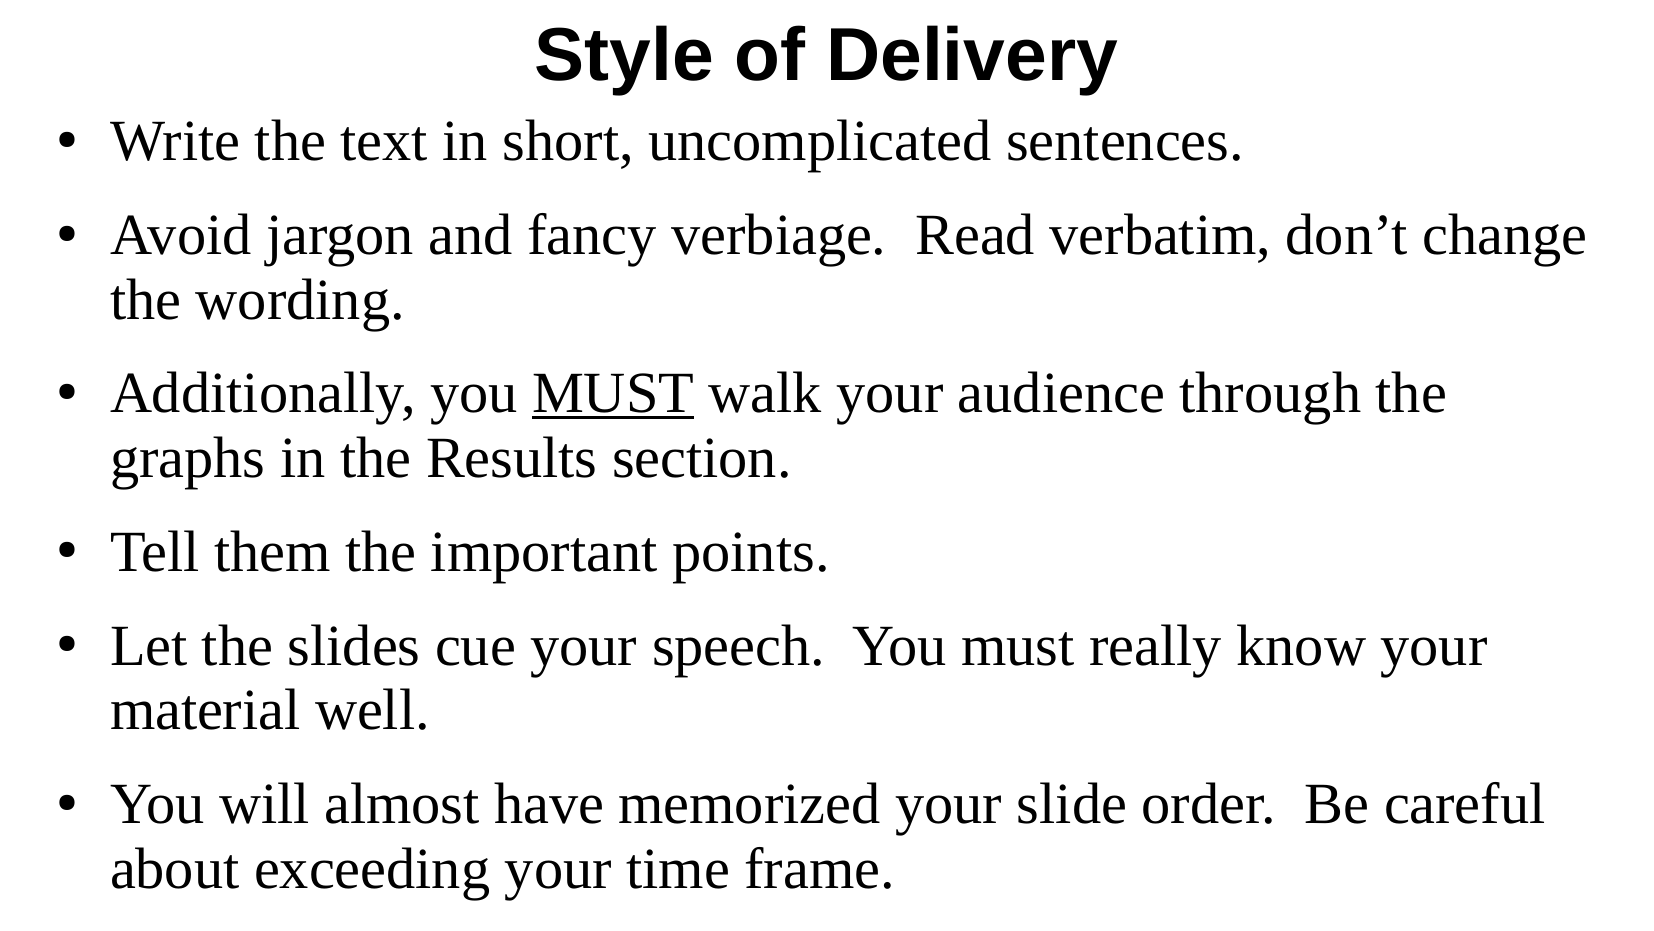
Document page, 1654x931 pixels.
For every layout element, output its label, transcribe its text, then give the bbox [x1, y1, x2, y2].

list Write the text in short, uncomplicated sentences. Avoid jargon and fancy verbiage. Read verbatim, don’t change the wording. Additionally, you MUST walk your audience through the graphs in the Results section. Tell them the important points. Let the slides cue your speech. You must really know your material well. You will almost have memorized your slide order. Be careful about exceeding your time frame. [39, 108, 1606, 931]
title Style of Delivery [0, 3, 1654, 105]
